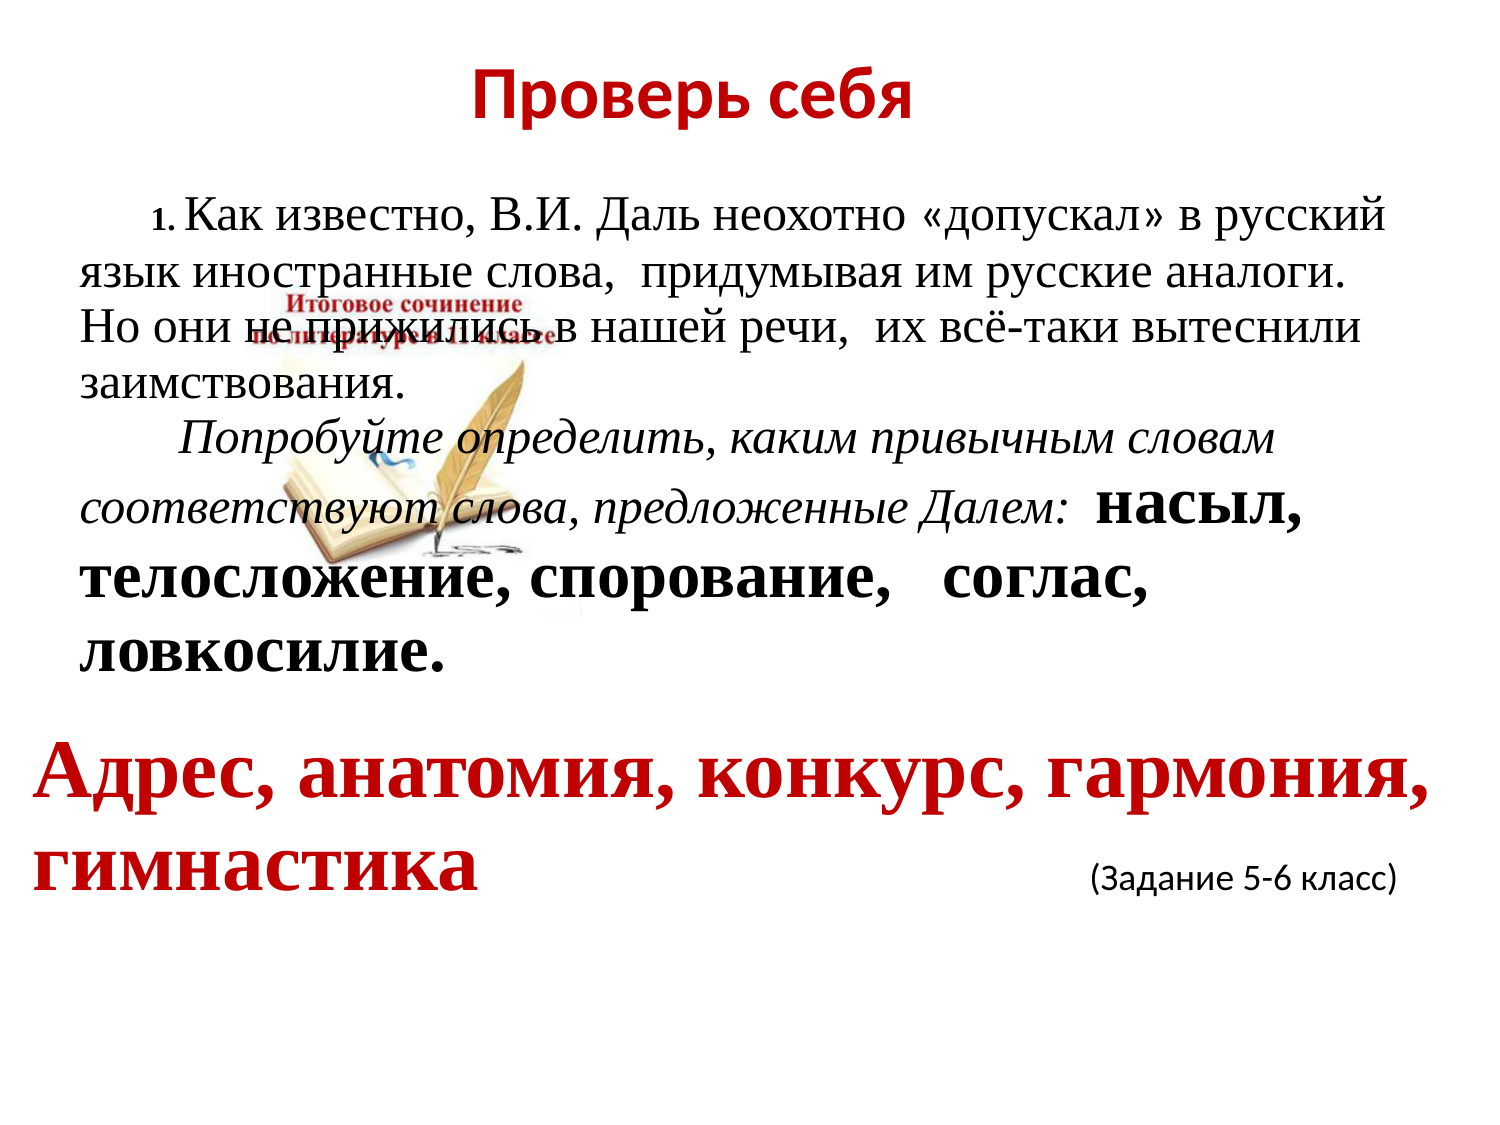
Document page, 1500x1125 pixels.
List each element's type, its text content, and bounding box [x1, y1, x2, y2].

text_box Адрес, анатомия, конкурс, гармония, гимнастика (Задание 5-6 класс) [17, 716, 1465, 916]
text_box Проверь себя [457, 54, 931, 145]
text_box 1. Как известно, В.И. Даль неохотно «допускал» в русский язык иностранные слова, придумывая им русские аналоги. Но они не прижились в нашей речи, их всё-таки вытеснили заимствования. Попробуйте определить, каким привычным словам соответствуют слова, предложенные Далем: насыл, телосложение, спорование, соглас, ловкосилие. [64, 178, 1436, 694]
